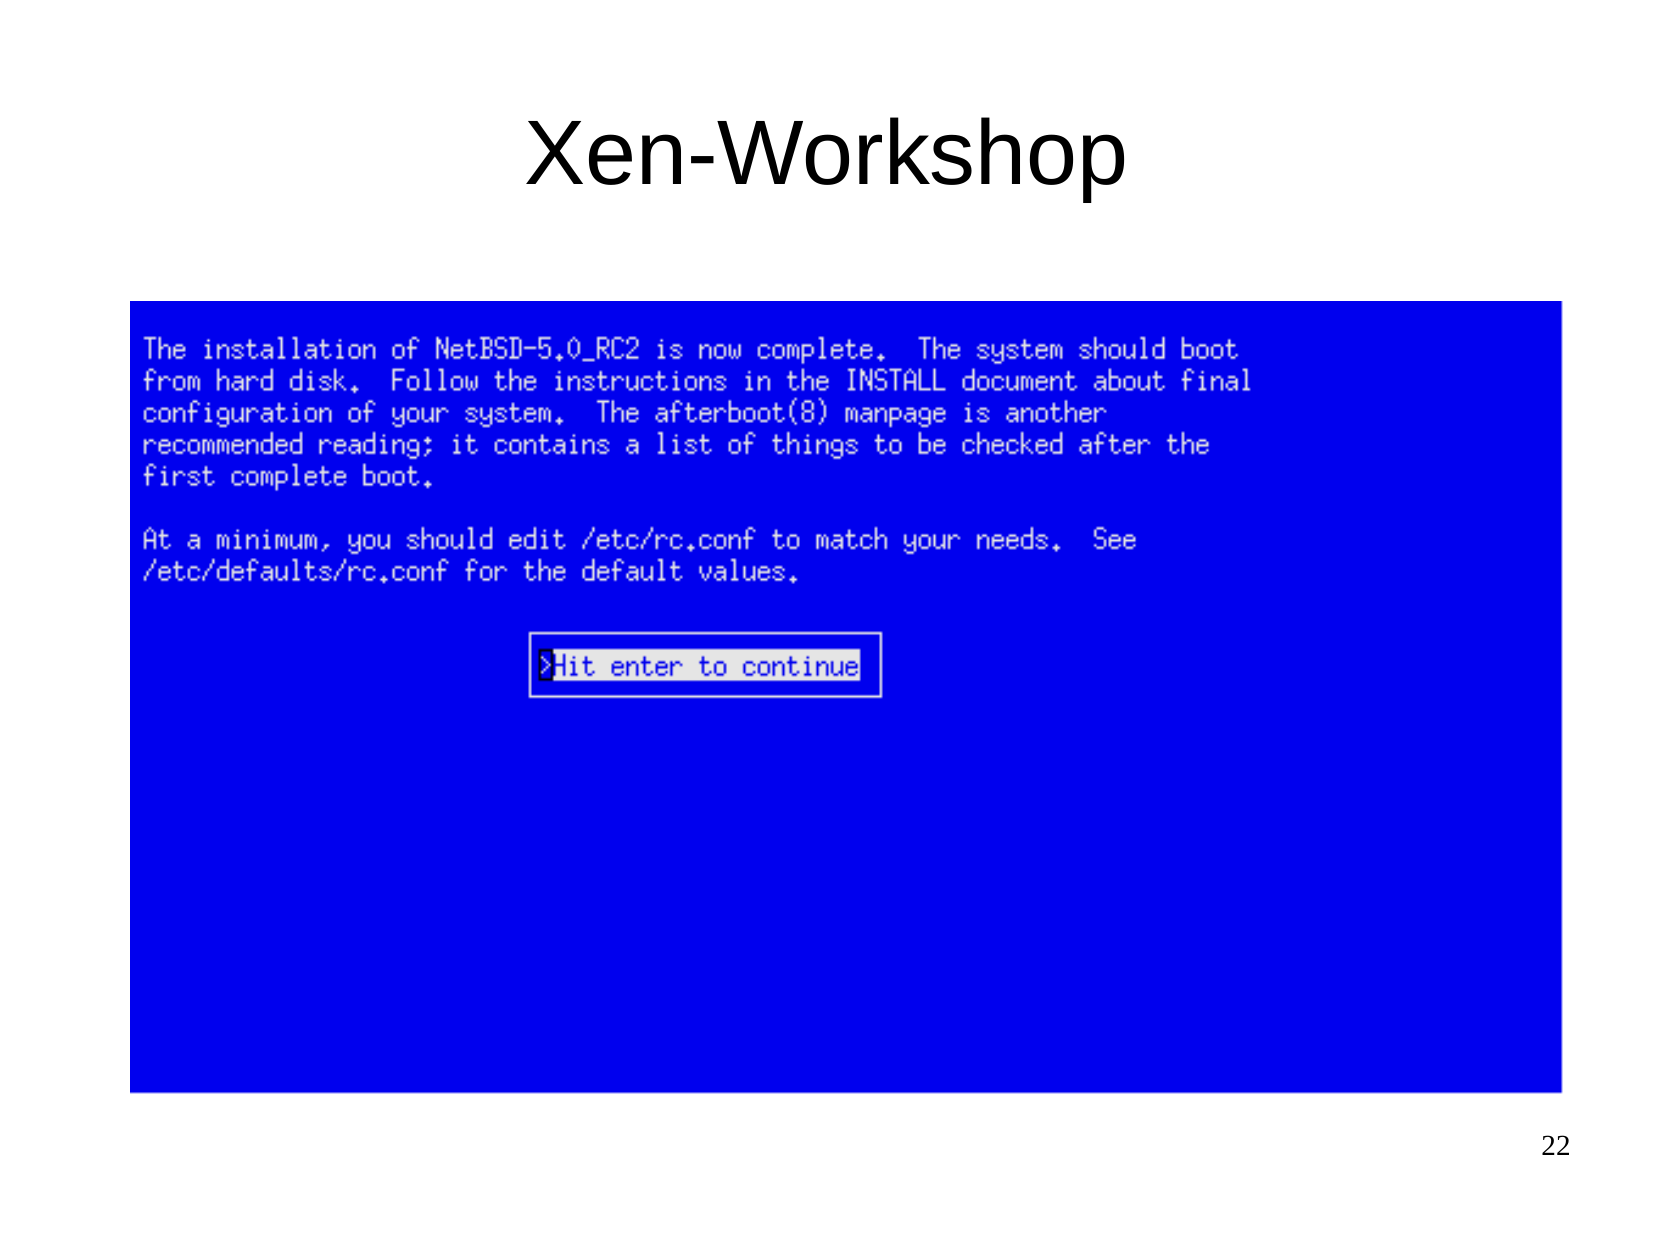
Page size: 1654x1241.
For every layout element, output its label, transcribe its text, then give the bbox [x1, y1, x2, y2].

picture [130, 301, 1565, 1096]
title Xen-Workshop [82, 49, 1571, 257]
